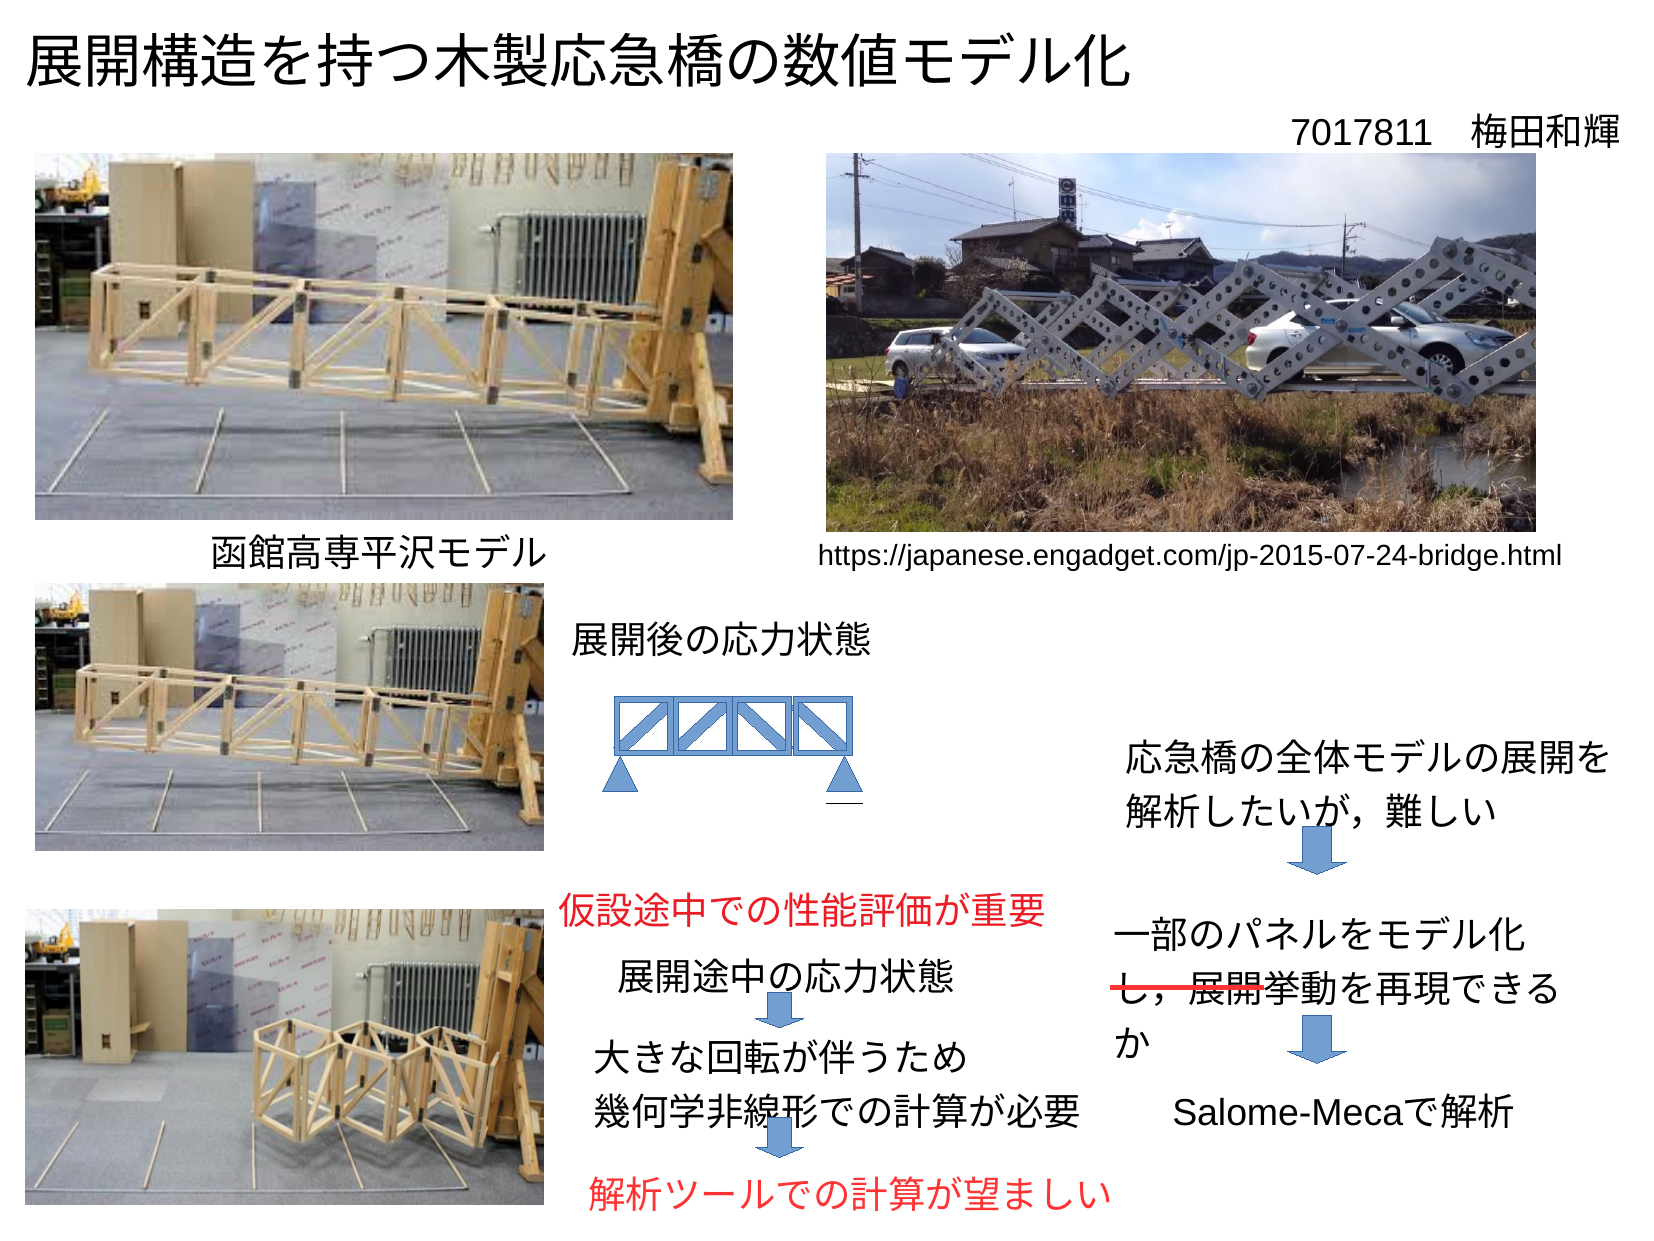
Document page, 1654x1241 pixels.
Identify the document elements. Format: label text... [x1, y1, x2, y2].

text_box 函館高専平沢モデル [196, 515, 644, 568]
text_box [755, 992, 804, 1028]
text_box 展開後の応力状態 [557, 602, 886, 655]
text_box 仮設途中での性能評価が重要 [543, 874, 1111, 927]
text_box 解析ツールでの計算が望ましい [573, 1157, 1099, 1210]
text_box 展開途中の応力状態 [602, 939, 969, 993]
text_box 一部のパネルをモデル化し，展開挙動を再現できるか [1098, 897, 1607, 988]
text_box [602, 696, 863, 792]
text_box 大きな回転が伴うため 幾何学非線形での計算が必要 [578, 1020, 1111, 1111]
text_box [755, 1117, 804, 1157]
title 展開構造を持つ木製応急橋の数値モデル化 [0, 0, 1323, 127]
text_box 7017811 梅田和輝 [1275, 94, 1639, 152]
text_box https://japanese.engadget.com/jp-2015-07-24-bridge.html [803, 531, 1654, 589]
text_box [1287, 1015, 1347, 1064]
picture [35, 153, 733, 520]
text_box [1287, 826, 1347, 875]
text_box 応急橋の全体モデルの展開を 解析したいが，難しい [1110, 720, 1654, 839]
picture [25, 909, 544, 1205]
picture [826, 153, 1536, 531]
picture [35, 583, 544, 851]
text_box Salome-Mecaで解析 [1157, 1074, 1528, 1132]
